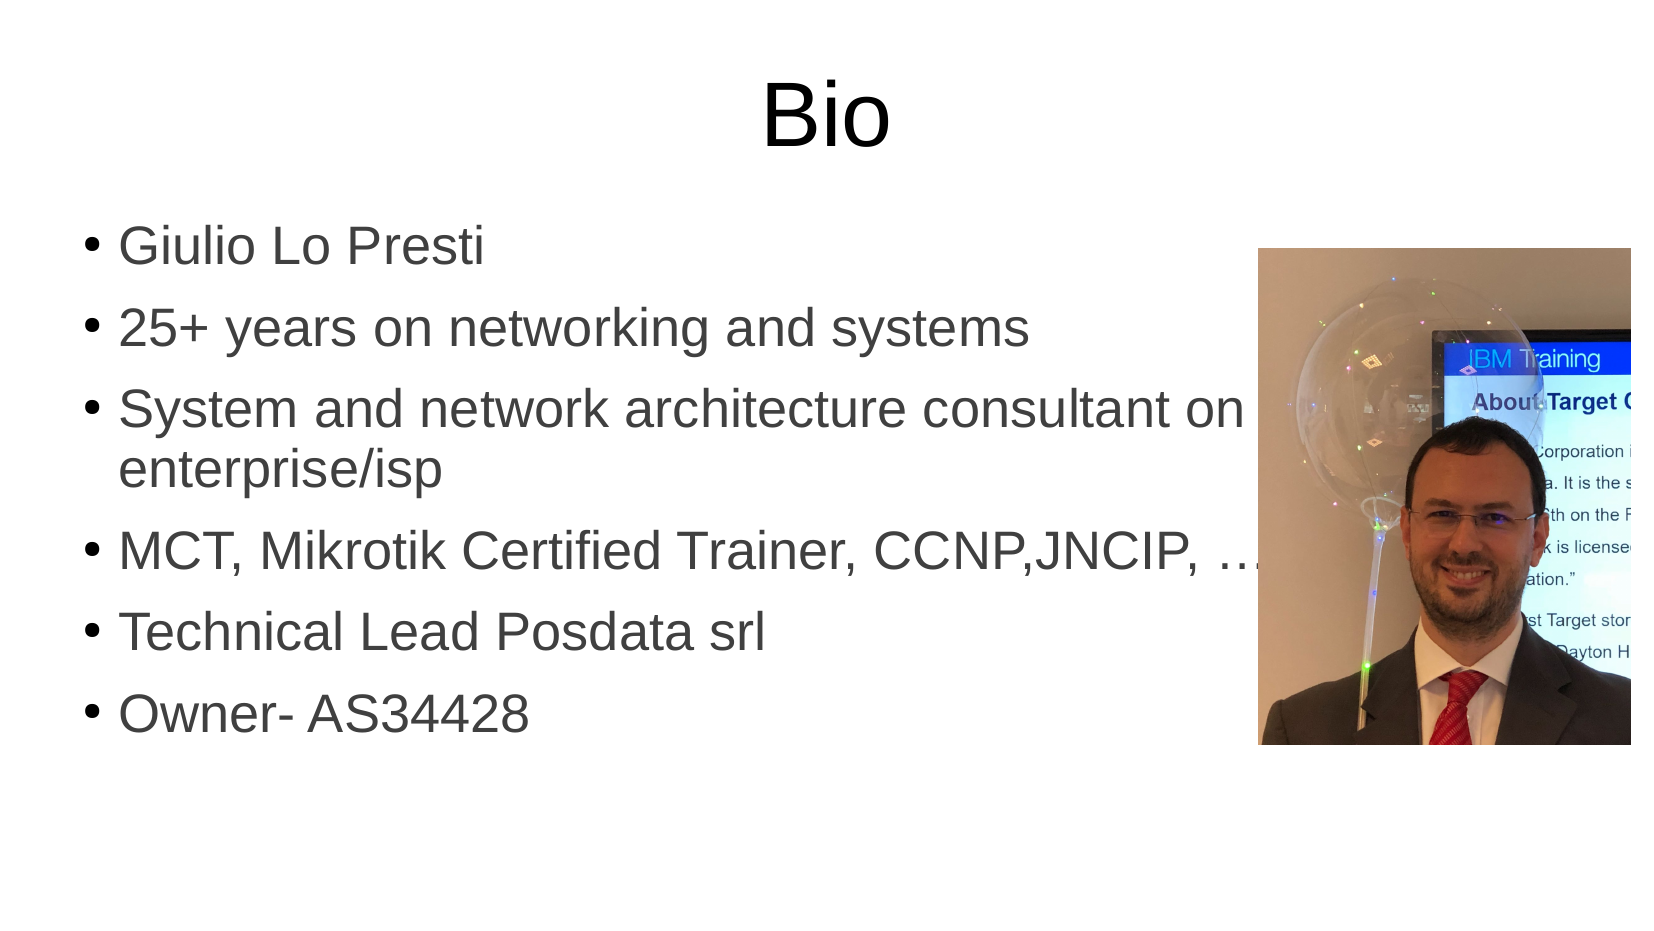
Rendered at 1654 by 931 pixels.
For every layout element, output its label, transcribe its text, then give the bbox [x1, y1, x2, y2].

list Giulio Lo Presti 25+ years on networking and systems System and network architecture consultant on enterprise/isp MCT, Mikrotik Certified Trainer, CCNP,JNCIP, … Technical Lead Posdata srl Owner- AS34428 [82, 215, 1571, 756]
picture [1258, 248, 1631, 745]
title Bio [82, 37, 1571, 193]
